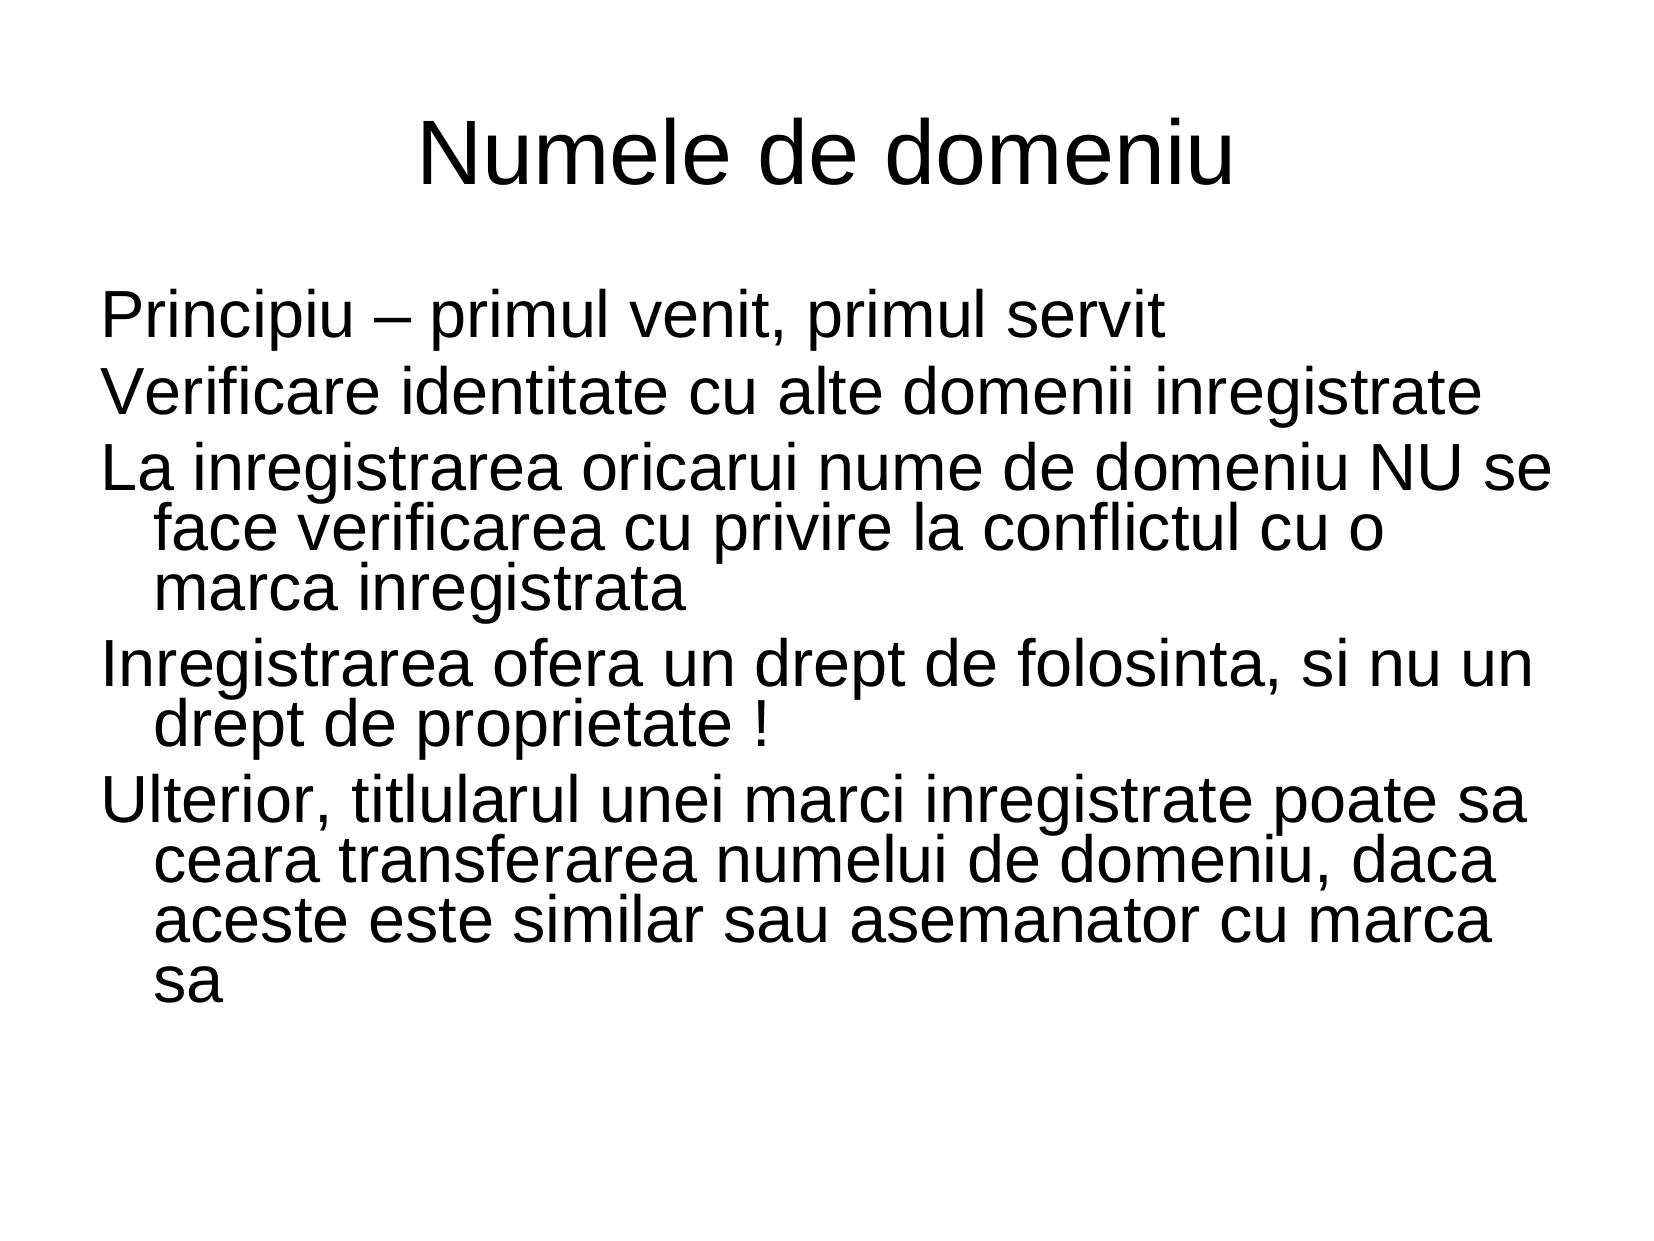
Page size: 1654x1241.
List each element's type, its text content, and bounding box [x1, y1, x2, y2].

title Numele de domeniu [82, 49, 1571, 257]
list Principiu – primul venit, primul servit Verificare identitate cu alte domenii inregistrate La inregistrarea oricarui nume de domeniu NU se face verificarea cu privire la conflictul cu o marca inregistrata Inregistrarea ofera un drept de folosinta, si nu un drept de proprietate ! Ulterior, titlularul unei marci inregistrate poate sa ceara transferarea numelui de domeniu, daca aceste este similar sau asemanator cu marca sa [82, 290, 1571, 1109]
